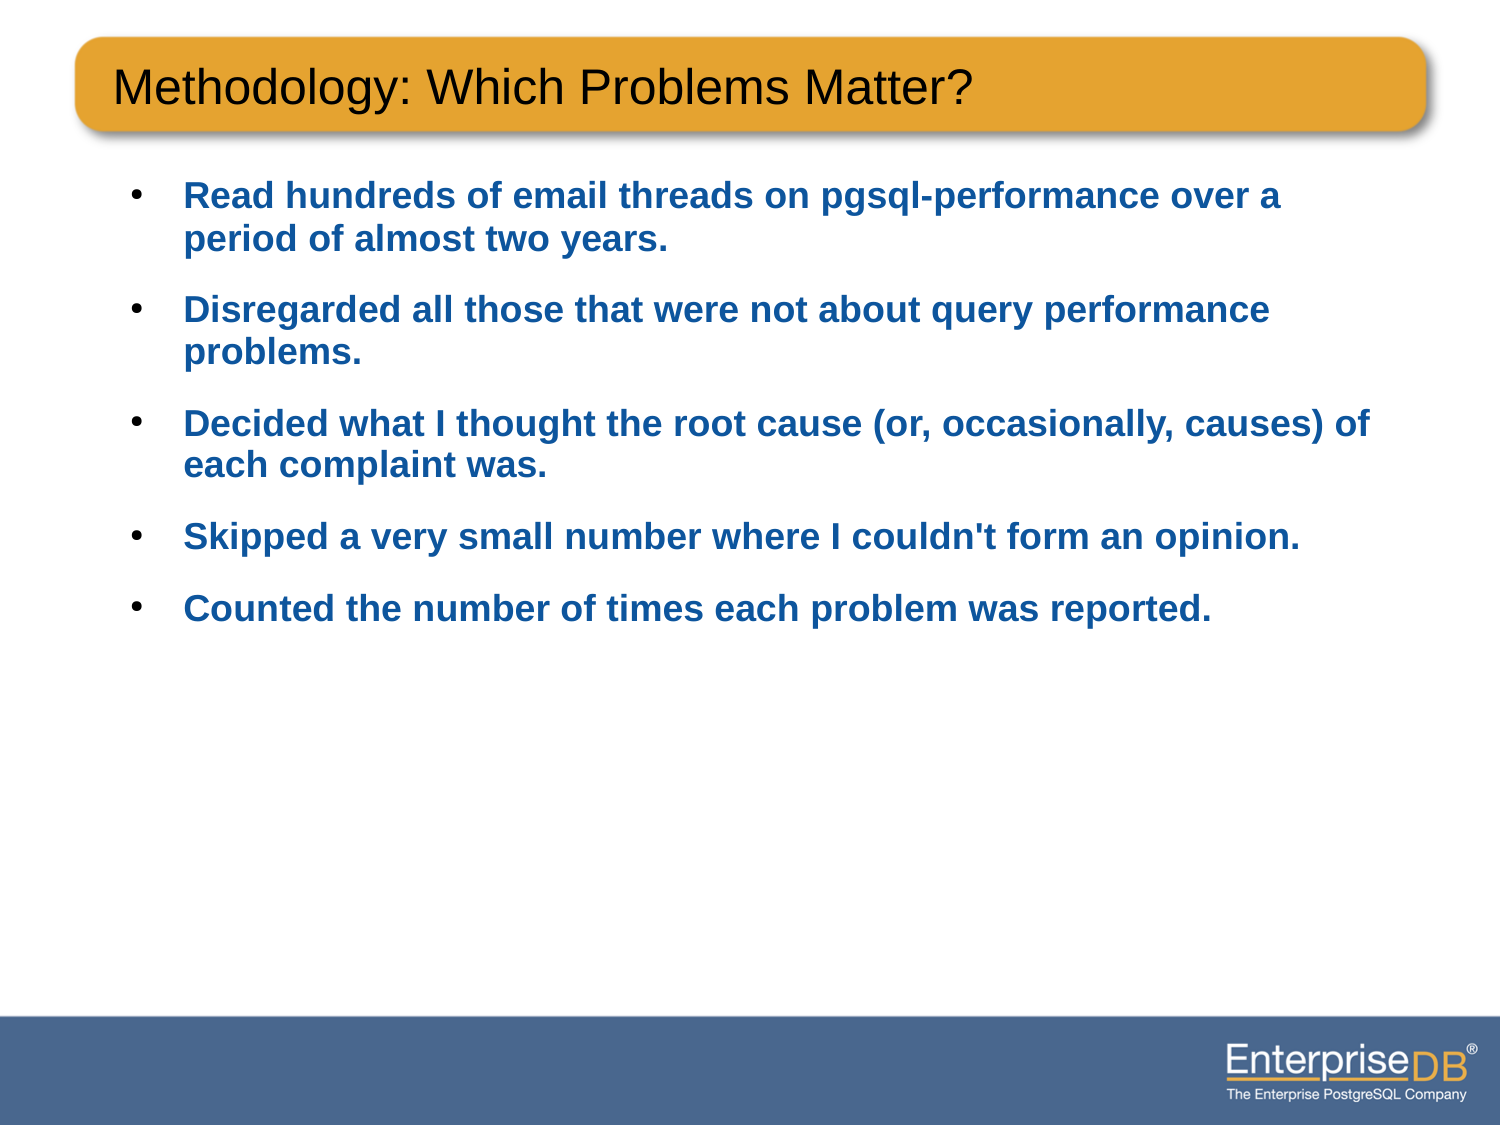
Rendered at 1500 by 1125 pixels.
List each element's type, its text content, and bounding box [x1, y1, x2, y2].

list Read hundreds of email threads on pgsql-performance over a period of almost two years. Disregarded all those that were not about query performance problems. Decided what I thought the root cause (or, occasionally, causes) of each complaint was. Skipped a very small number where I couldn't form an opinion. Counted the number of times each problem was reported. [112, 174, 1388, 948]
picture [0, 0, 1500, 1125]
title Methodology: Which Problems Matter? [112, 37, 1388, 138]
